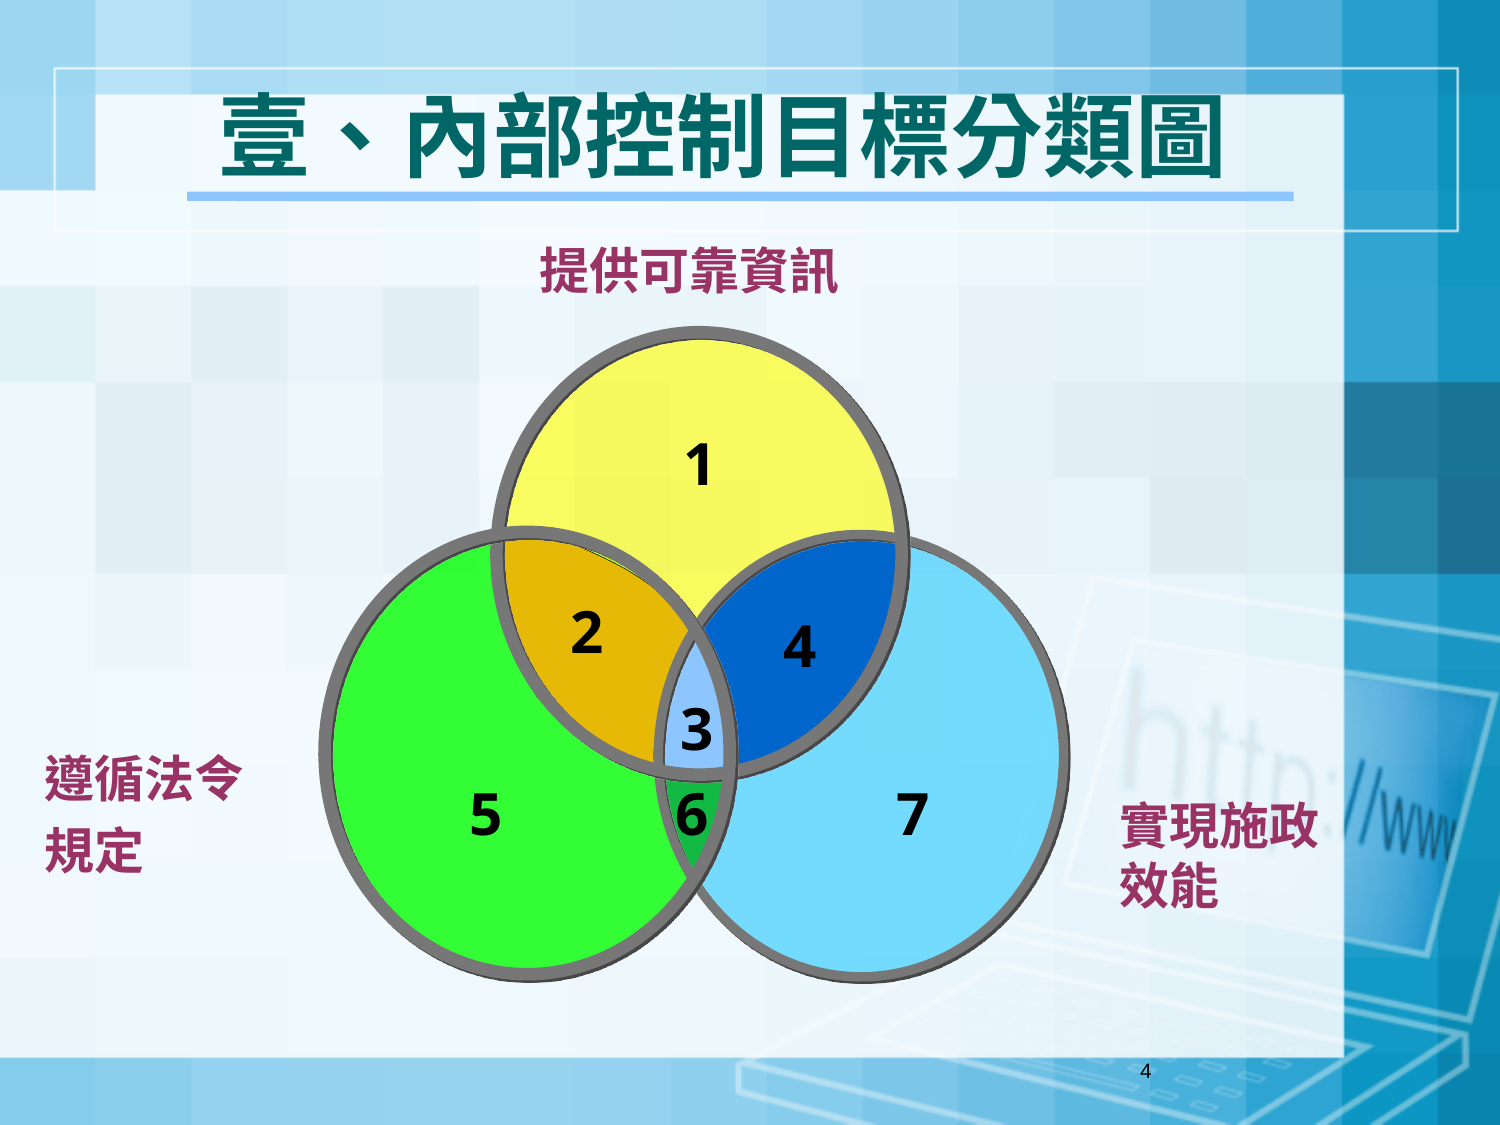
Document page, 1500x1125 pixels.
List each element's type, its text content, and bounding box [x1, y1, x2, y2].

text_box [507, 340, 894, 617]
text_box [705, 541, 895, 763]
text_box 壹、內部控制目標分類圖 [174, 71, 1363, 197]
text_box 實現施政效能 [1104, 787, 1368, 922]
text_box 1 [661, 419, 738, 505]
text_box [678, 644, 712, 684]
text_box [703, 548, 1058, 972]
text_box [505, 540, 688, 762]
text_box [200, 201, 1251, 276]
text_box 遵循法令 規定 [29, 740, 318, 1032]
text_box 5 [448, 769, 525, 855]
text_box 提供可靠資訊 [443, 232, 948, 307]
text_box 3 [659, 684, 735, 770]
text_box 4 [762, 601, 838, 687]
text_box 2 [548, 588, 625, 674]
text_box 6 [654, 769, 731, 855]
text_box [687, 855, 699, 867]
text_box 7 [875, 769, 951, 855]
text_box [333, 545, 686, 967]
text_box [1125, 1050, 1338, 1125]
